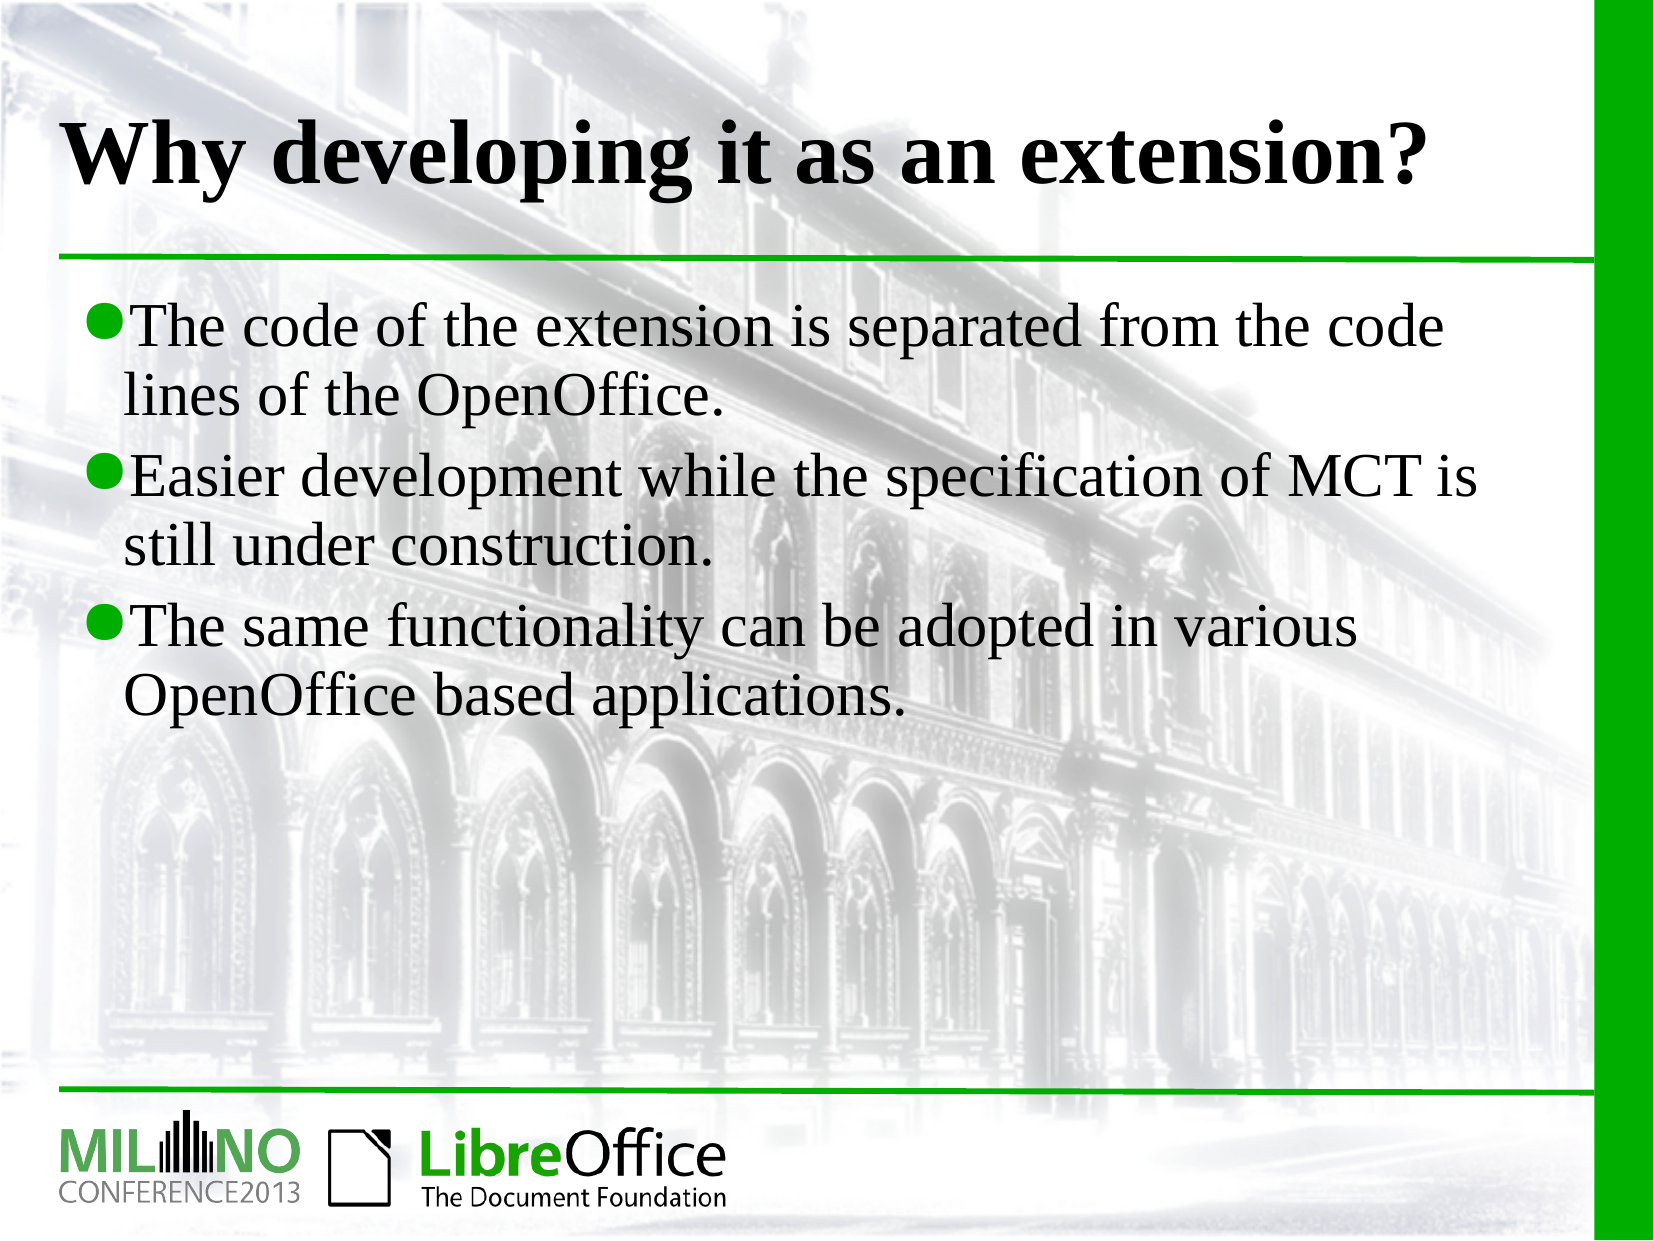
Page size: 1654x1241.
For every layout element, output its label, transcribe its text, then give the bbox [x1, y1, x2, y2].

list The code of the extension is separated from the code lines of the OpenOffice. Easier development while the specification of MCT is still under construction. The same functionality can be adopted in various OpenOffice based applications. [35, 290, 1524, 1010]
title Why developing it as an extension? [59, 49, 1548, 257]
picture [0, 1, 1594, 1241]
